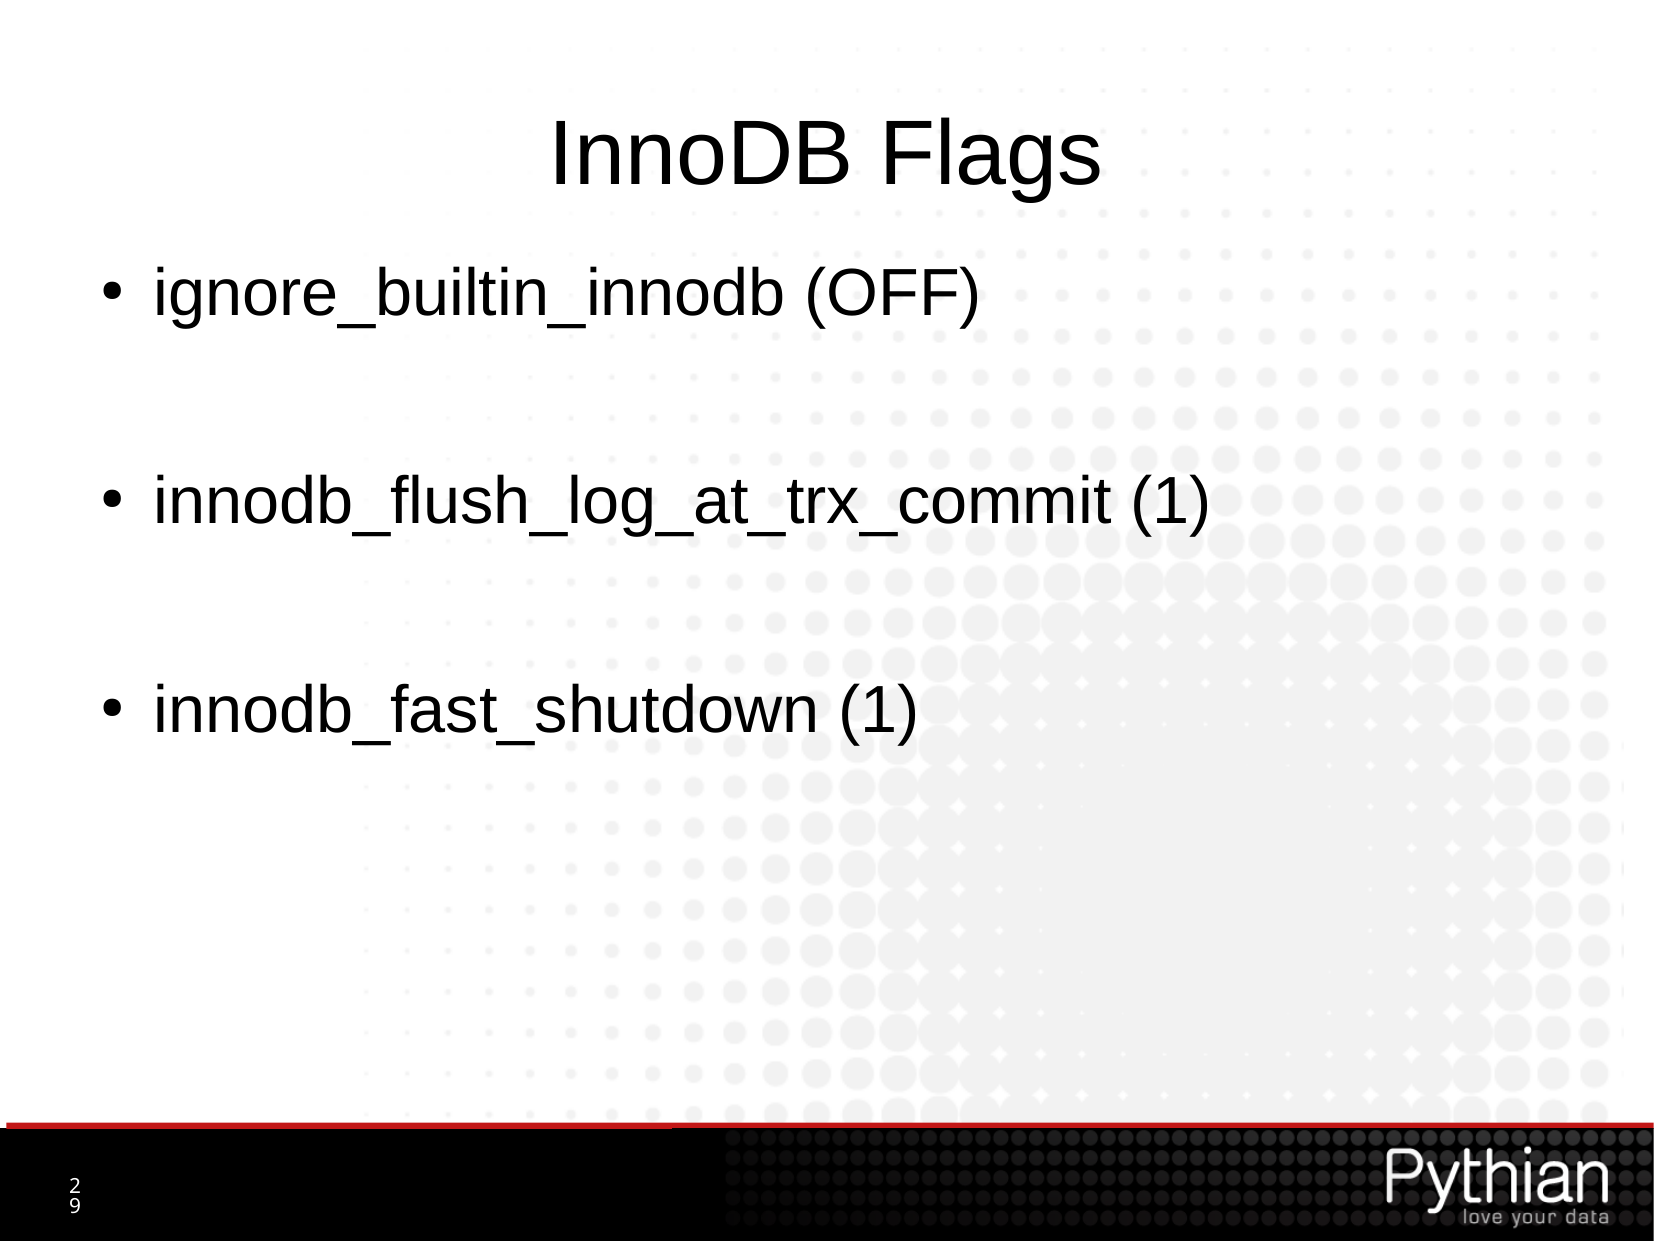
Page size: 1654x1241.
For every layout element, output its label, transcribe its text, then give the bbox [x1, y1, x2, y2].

picture [355, 46, 1624, 1122]
title InnoDB Flags [82, 49, 1571, 254]
list ignore_builtin_innodb (OFF) innodb_flush_log_at_trx_commit (1) innodb_fast_shutdown (1) [82, 254, 1571, 1074]
picture [672, 1128, 1654, 1241]
